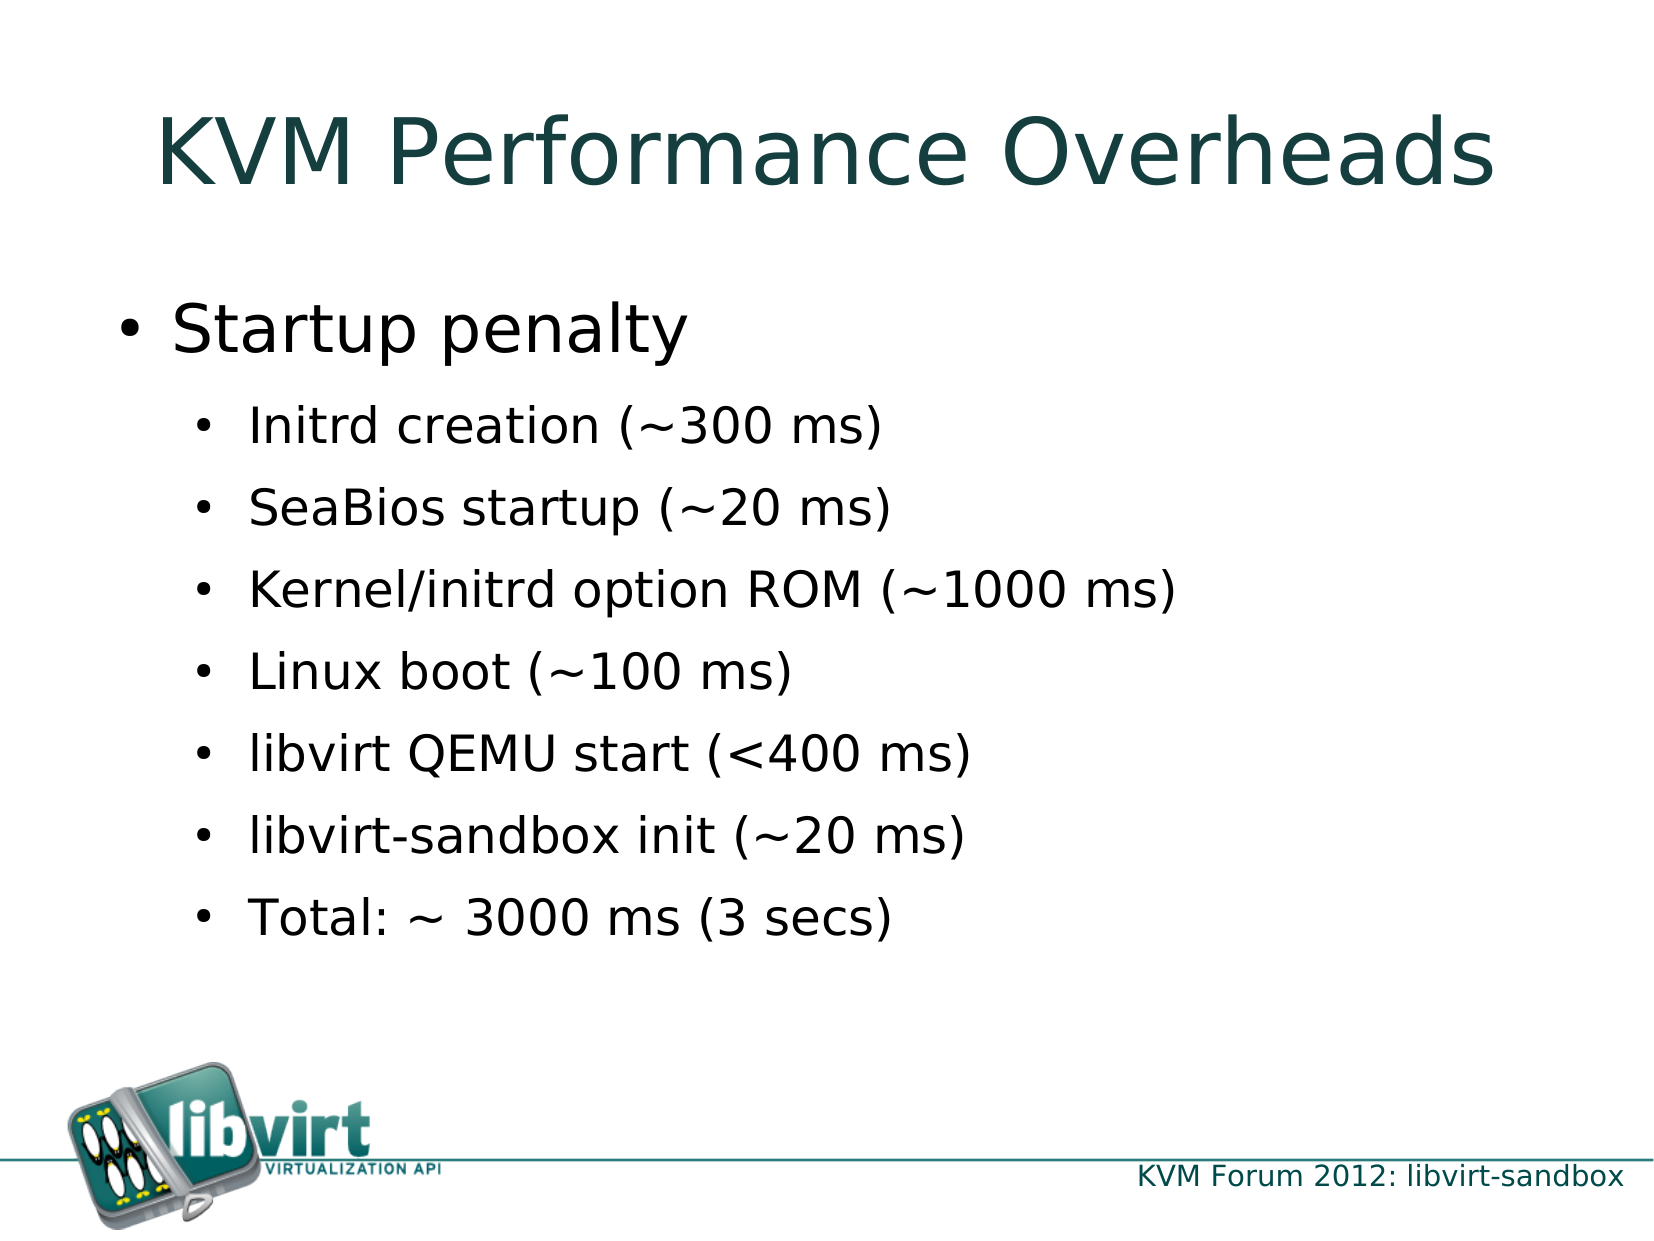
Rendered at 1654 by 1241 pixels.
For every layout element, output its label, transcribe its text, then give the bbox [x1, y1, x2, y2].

list Startup penalty Initrd creation (~300 ms) SeaBios startup (~20 ms) Kernel/initrd option ROM (~1000 ms) Linux boot (~100 ms) libvirt QEMU start (<400 ms) libvirt-sandbox init (~20 ms) Total: ~ 3000 ms (3 secs) [82, 290, 1571, 1062]
text_box KVM Forum 2012: libvirt-sandbox [1122, 1151, 1654, 1211]
picture [0, 1062, 1654, 1230]
title KVM Performance Overheads [82, 49, 1571, 257]
